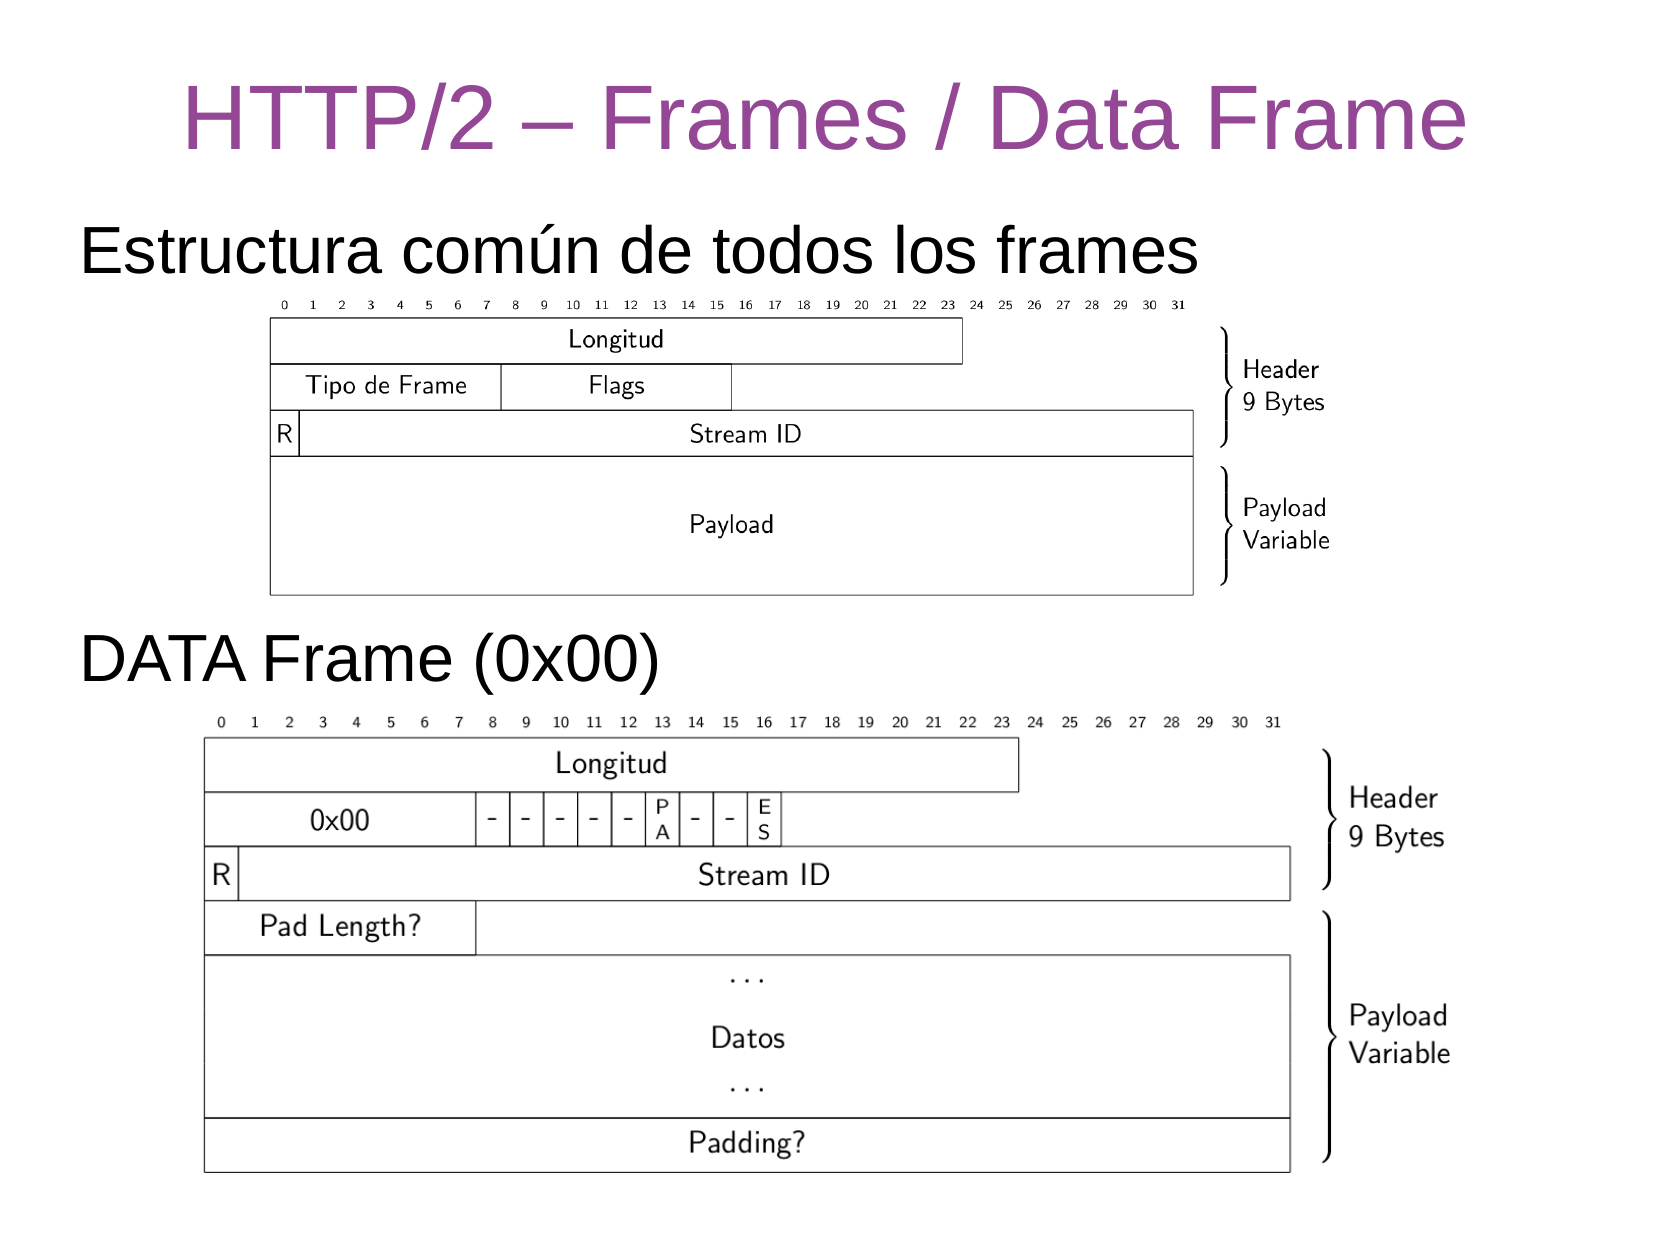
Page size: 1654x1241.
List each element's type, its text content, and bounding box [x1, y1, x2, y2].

picture [259, 283, 1345, 603]
text_box DATA Frame (0x00) [64, 612, 677, 703]
picture [199, 710, 1455, 1176]
title HTTP/2 – Frames / Data Frame [82, 13, 1571, 222]
text_box Estructura común de todos los frames [64, 205, 1240, 296]
